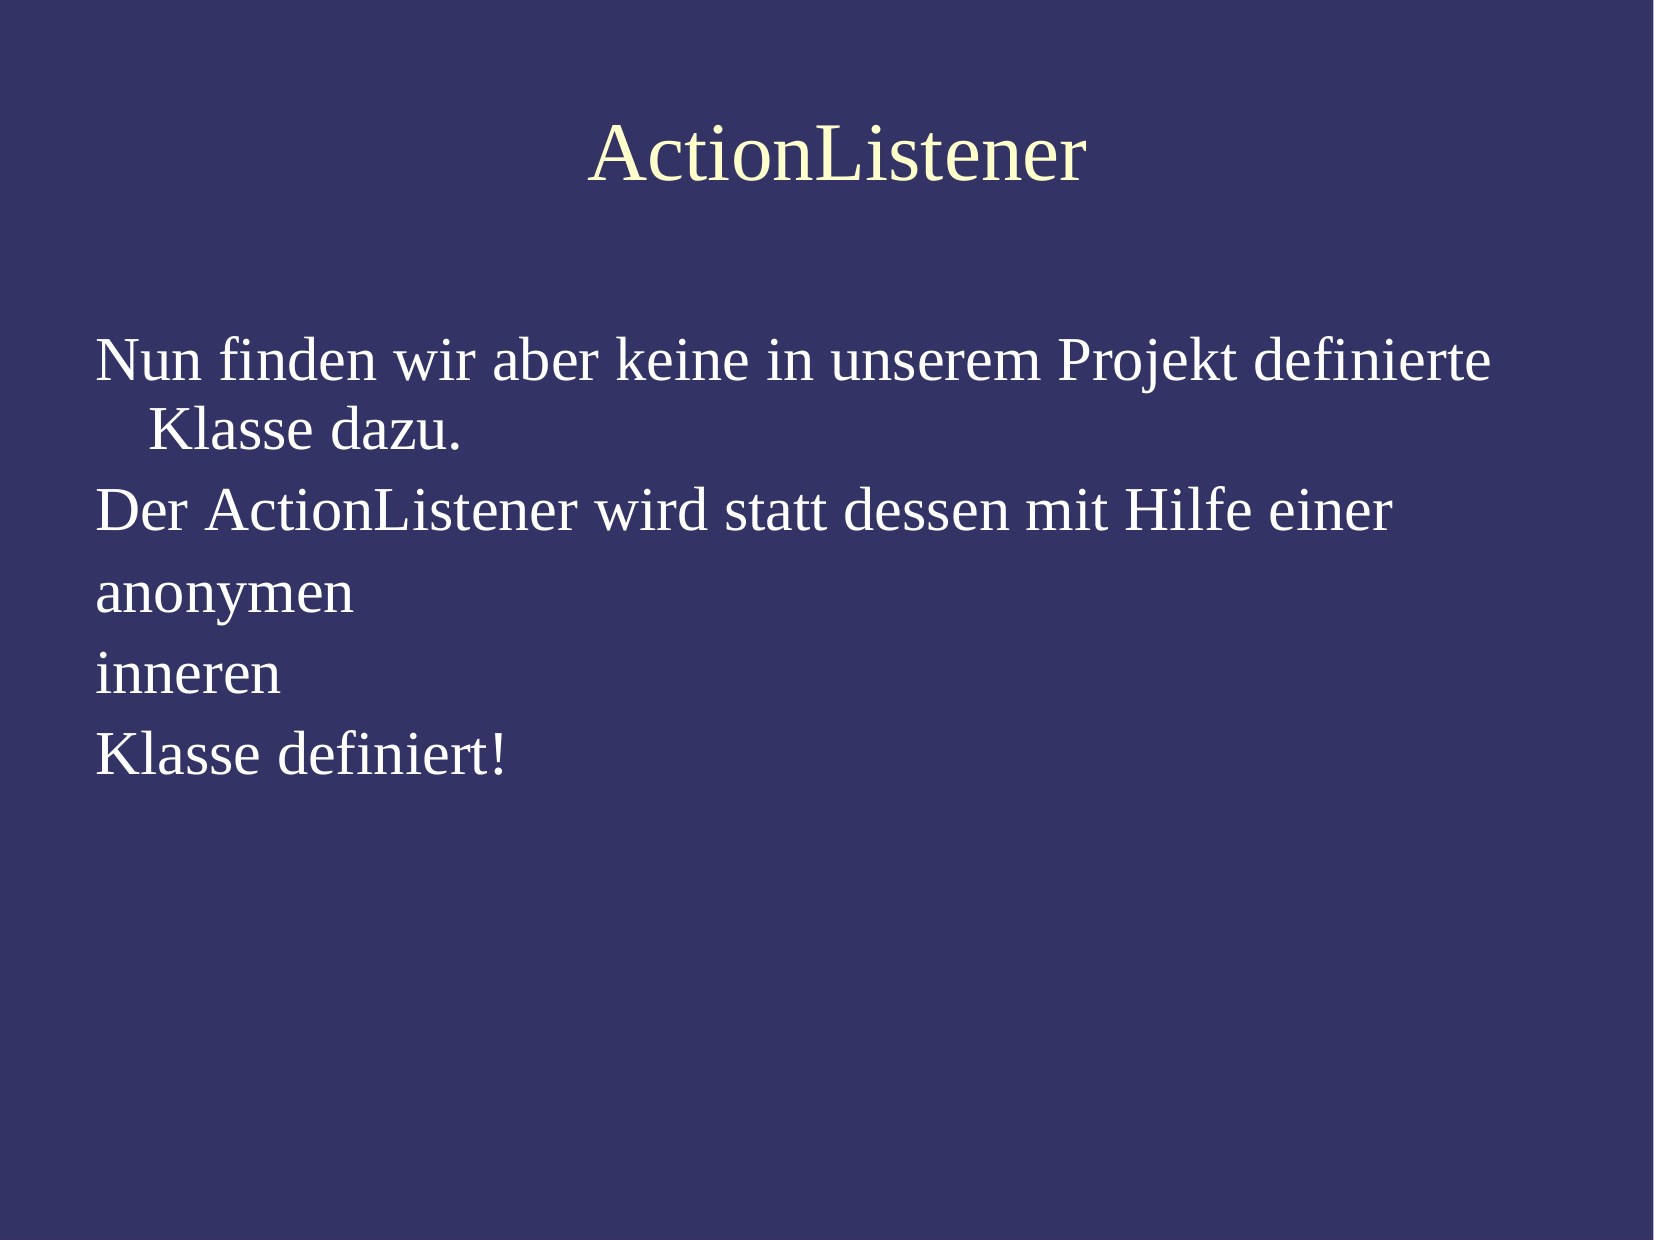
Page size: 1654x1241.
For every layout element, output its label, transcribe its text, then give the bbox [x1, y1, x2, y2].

list Nun finden wir aber keine in unserem Projekt definierte Klasse dazu. Der ActionListener wird statt dessen mit Hilfe einer anonymen inneren Klasse definiert! [77, 324, 1579, 1092]
title ActionListener [54, 44, 1622, 260]
